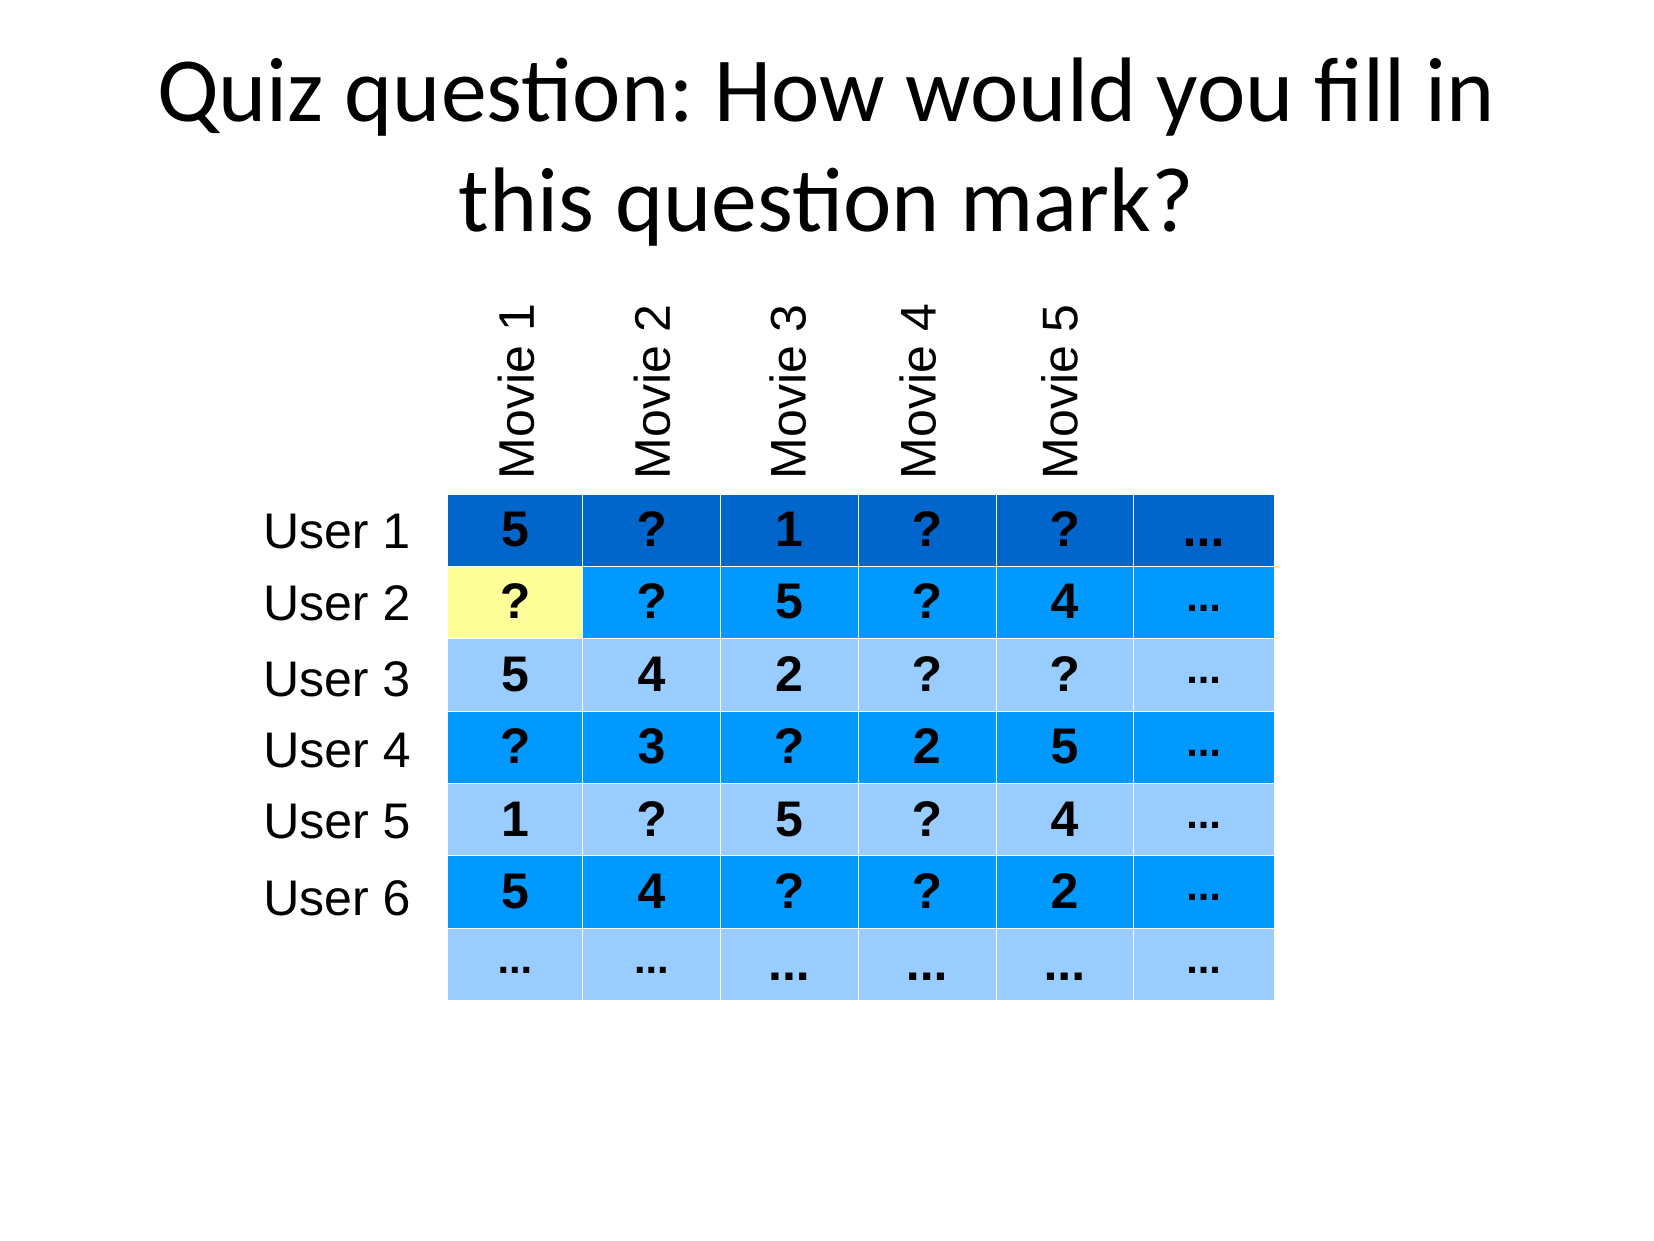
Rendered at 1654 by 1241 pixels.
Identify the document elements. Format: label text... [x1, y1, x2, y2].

text_box User 4 [248, 715, 426, 785]
table_cell 4 [583, 856, 720, 928]
text_box User 6 [248, 862, 426, 934]
text_box User 3 [248, 644, 426, 715]
table_cell 1 [448, 784, 582, 855]
table_cell ? [859, 856, 996, 928]
table_cell ... [997, 929, 1133, 1000]
table_header ... [1134, 495, 1274, 566]
table_cell ... [1134, 712, 1274, 783]
table_cell ? [448, 712, 582, 783]
table_cell ? [721, 712, 858, 783]
table_cell ... [1134, 929, 1274, 1000]
table_cell ? [721, 856, 858, 928]
table_cell 5 [448, 639, 582, 711]
table_cell 4 [583, 639, 720, 711]
table_header 5 [448, 495, 582, 566]
table_header 1 [721, 495, 858, 566]
table_cell ? [859, 784, 996, 855]
table_cell 2 [721, 639, 858, 711]
table_cell 5 [997, 712, 1133, 783]
table_cell ? [997, 639, 1133, 711]
text_box Movie 3 [753, 289, 824, 494]
table_cell 5 [721, 567, 858, 638]
text_box User 2 [248, 567, 426, 638]
table_cell ? [859, 567, 996, 638]
table_cell ... [583, 929, 720, 1000]
text_box User 5 [248, 785, 426, 857]
table_cell ... [859, 929, 996, 1000]
table_cell 2 [859, 712, 996, 783]
table_header ? [997, 495, 1133, 566]
table_cell ... [1134, 639, 1274, 711]
text_box User 1 [248, 496, 426, 567]
table_cell 2 [997, 856, 1133, 928]
table_cell ? [448, 567, 582, 638]
table_cell 3 [583, 712, 720, 783]
table_cell 4 [997, 567, 1133, 638]
text_box Movie 4 [882, 289, 954, 494]
title Quiz question: How would you fill in this question mark? [82, 22, 1571, 230]
table_cell 4 [997, 784, 1133, 855]
text_box Movie 1 [481, 289, 552, 494]
table_header ? [859, 495, 996, 566]
table_cell 5 [721, 784, 858, 855]
table_cell ? [583, 784, 720, 855]
table_cell ... [1134, 567, 1274, 638]
table_cell ? [583, 567, 720, 638]
table_header ? [583, 495, 720, 566]
text_box Movie 5 [1024, 289, 1096, 494]
table_cell ... [448, 929, 582, 1000]
table_cell ... [721, 929, 858, 1000]
text_box Movie 2 [617, 289, 688, 494]
table_cell ... [1134, 856, 1274, 928]
table_cell 5 [448, 856, 582, 928]
table_cell ? [859, 639, 996, 711]
table_cell ... [1134, 784, 1274, 855]
